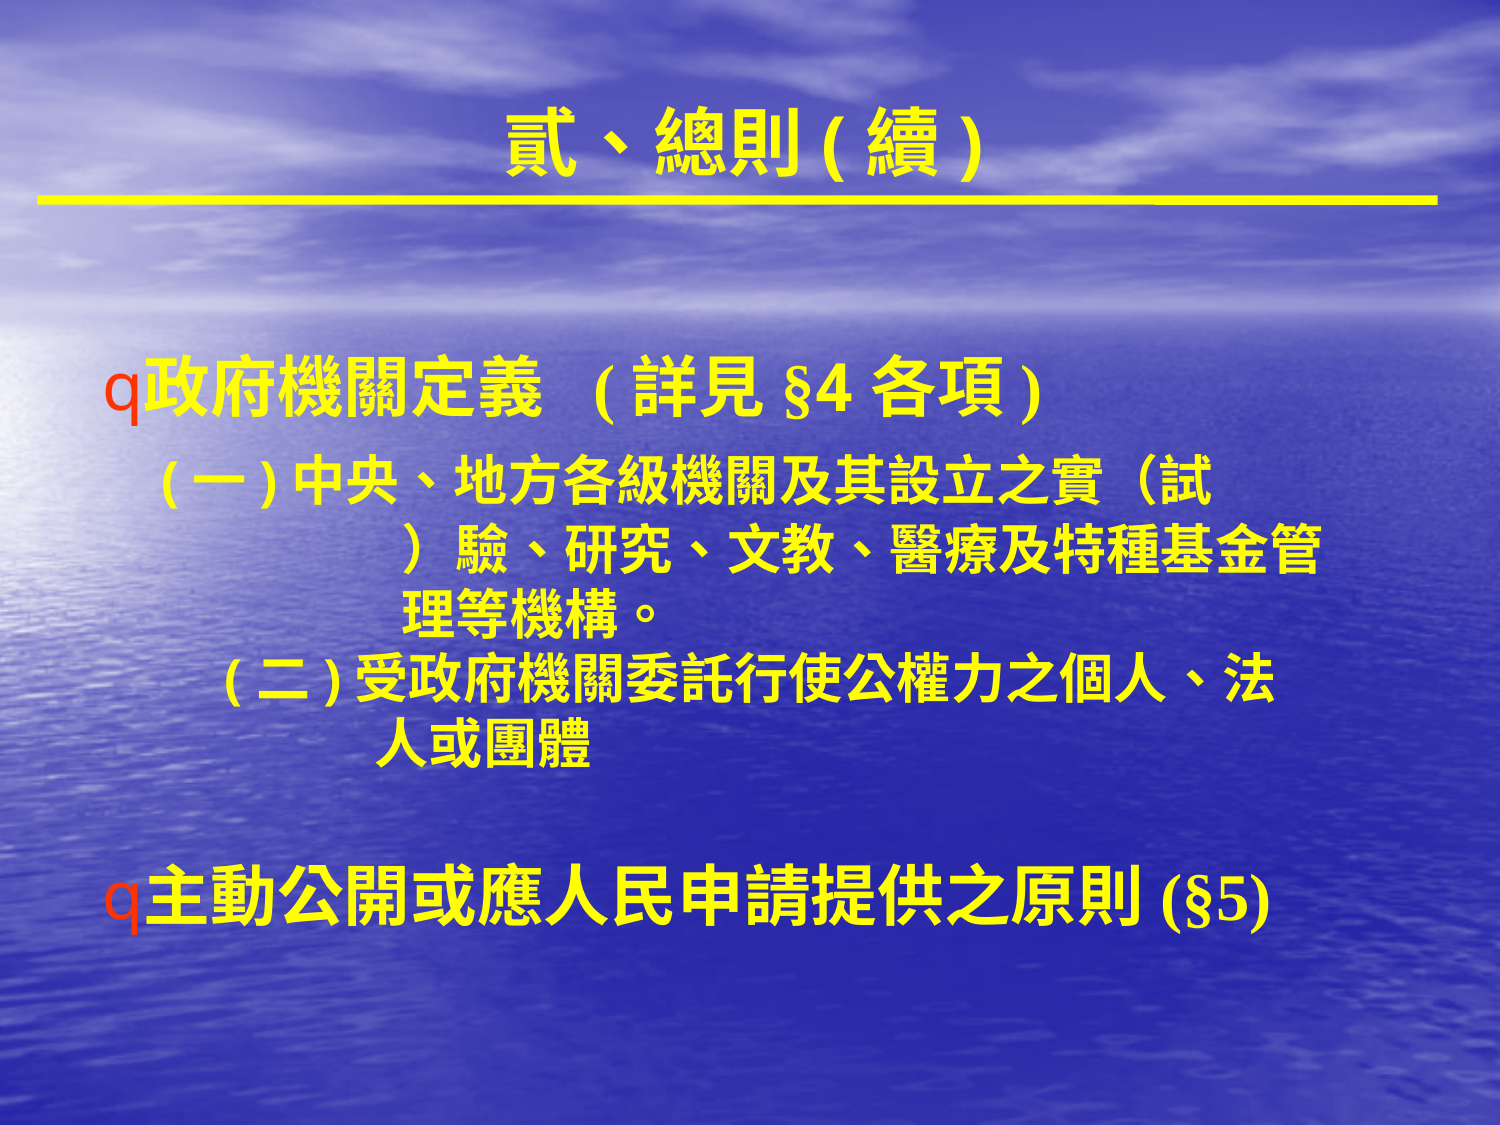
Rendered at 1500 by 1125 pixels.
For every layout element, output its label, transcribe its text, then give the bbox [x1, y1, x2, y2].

text_box 貳、總則(續) [462, 87, 1026, 193]
text_box 政府機關定義 (詳見§4各項) (一)中央、地方各級機關及其設立之實（試 ）驗、研究、文教、醫療及特種基金管 理等機構。 (二)受政府機關委託行使公權力之個人、法 人或團體 主動公開或應人民申請提供之原則(§5) [87, 337, 1451, 1023]
